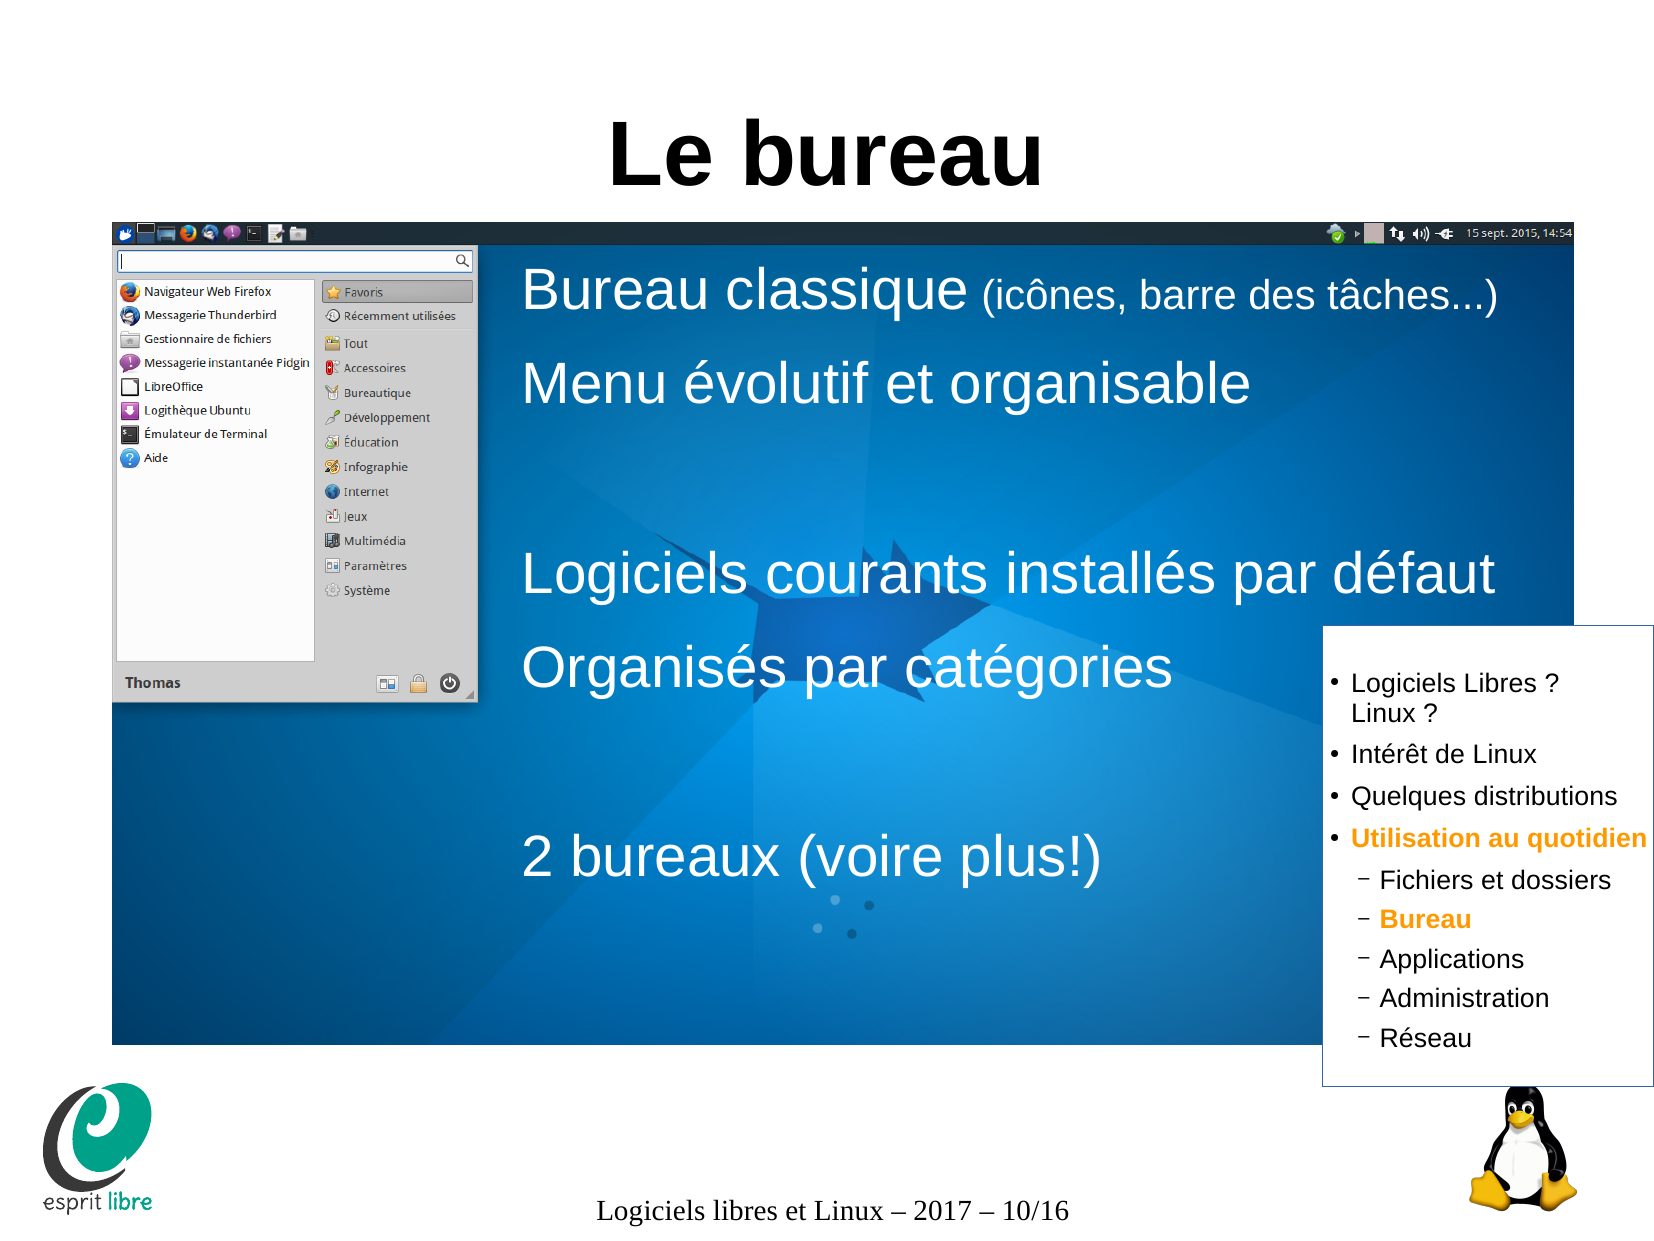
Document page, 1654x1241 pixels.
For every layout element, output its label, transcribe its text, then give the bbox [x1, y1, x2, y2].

list Bureau classique (icônes, barre des tâches...) Menu évolutif et organisable Logiciels courants installés par défaut Organisés par catégories 2 bureaux (voire plus!) [82, 256, 1560, 1076]
list Logiciels Libres ? Linux ? Intérêt de Linux Quelques distributions Utilisation au quotidien Fichiers et dossiers Bureau Applications Administration Réseau [1322, 625, 1654, 1087]
picture [1462, 1087, 1583, 1217]
picture [1560, 222, 1574, 625]
title Le bureau [82, 49, 1571, 257]
